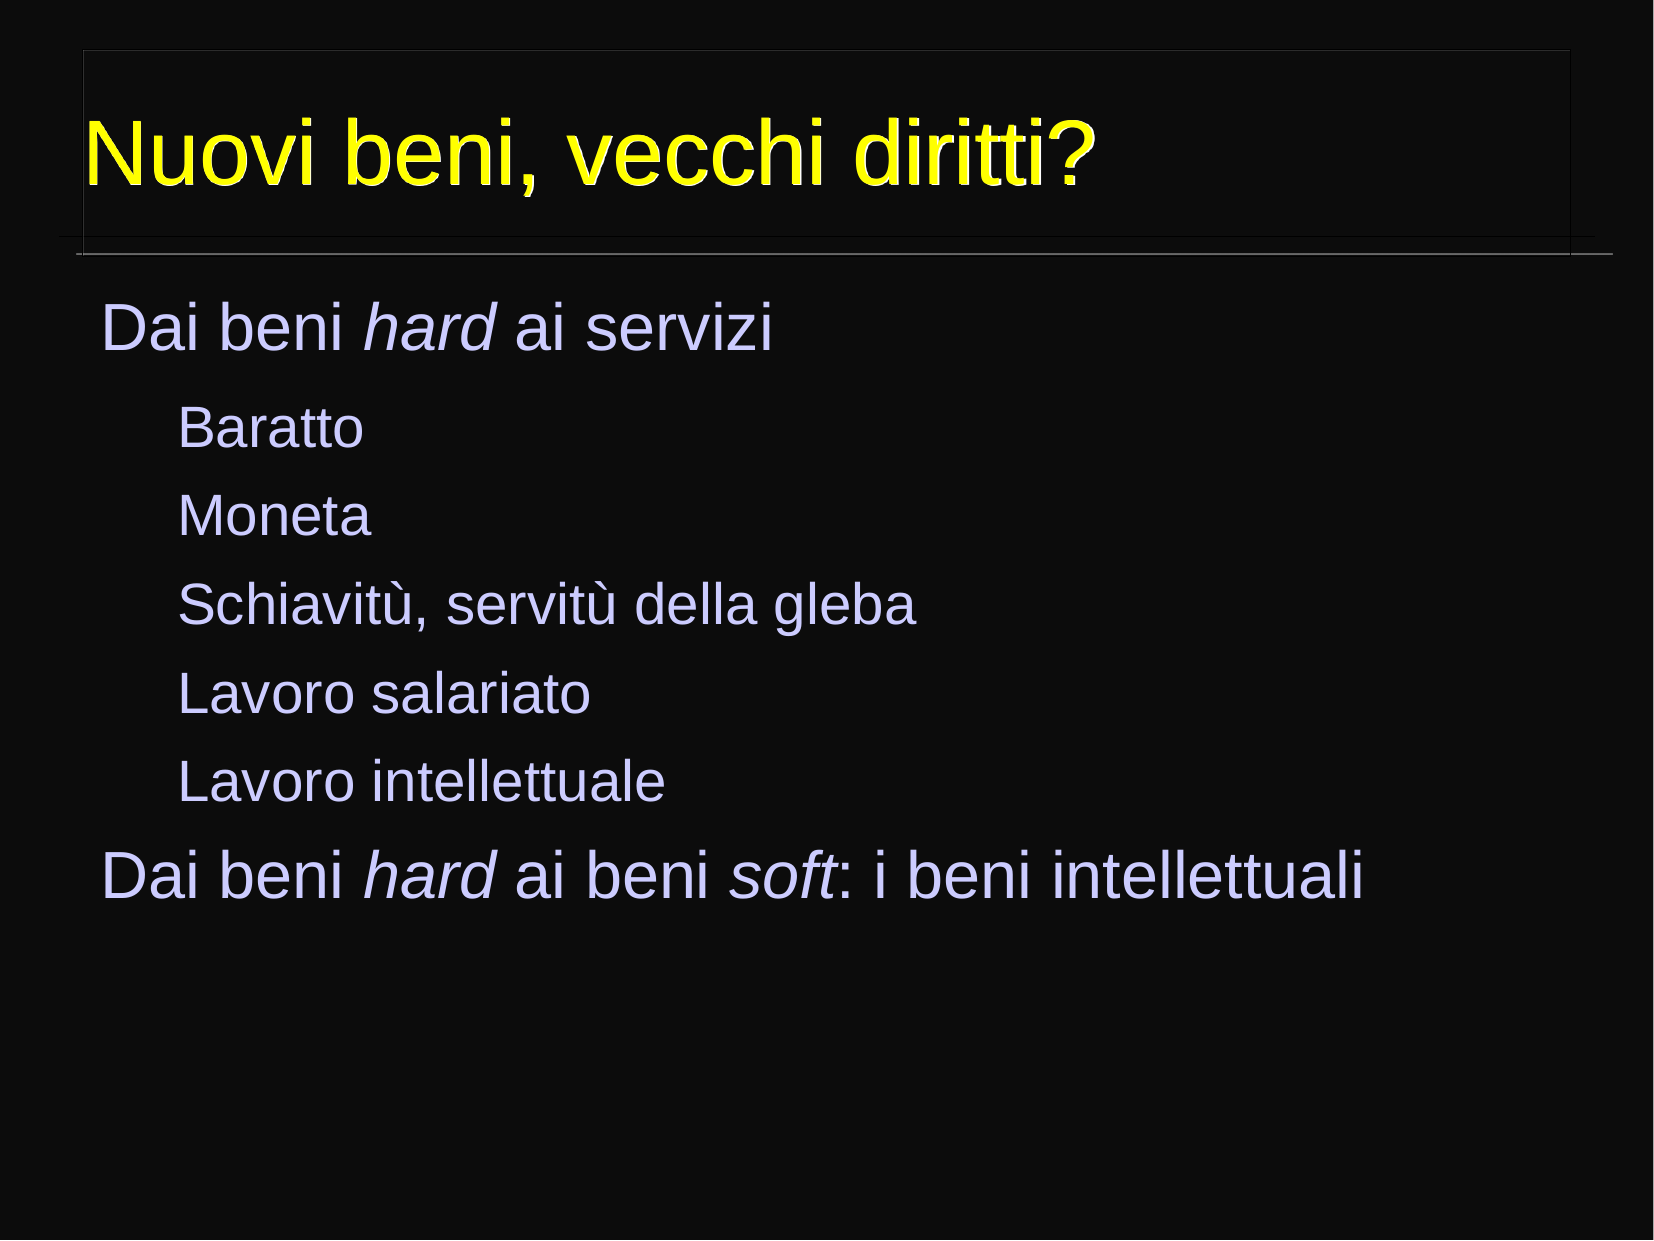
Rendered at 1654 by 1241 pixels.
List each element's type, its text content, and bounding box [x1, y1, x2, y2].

list Dai beni hard ai servizi Baratto Moneta Schiavitù, servitù della gleba Lavoro salariato Lavoro intellettuale Dai beni hard ai beni soft: i beni intellettuali [82, 290, 1571, 1109]
title Nuovi beni, vecchi diritti? [82, 49, 1571, 257]
